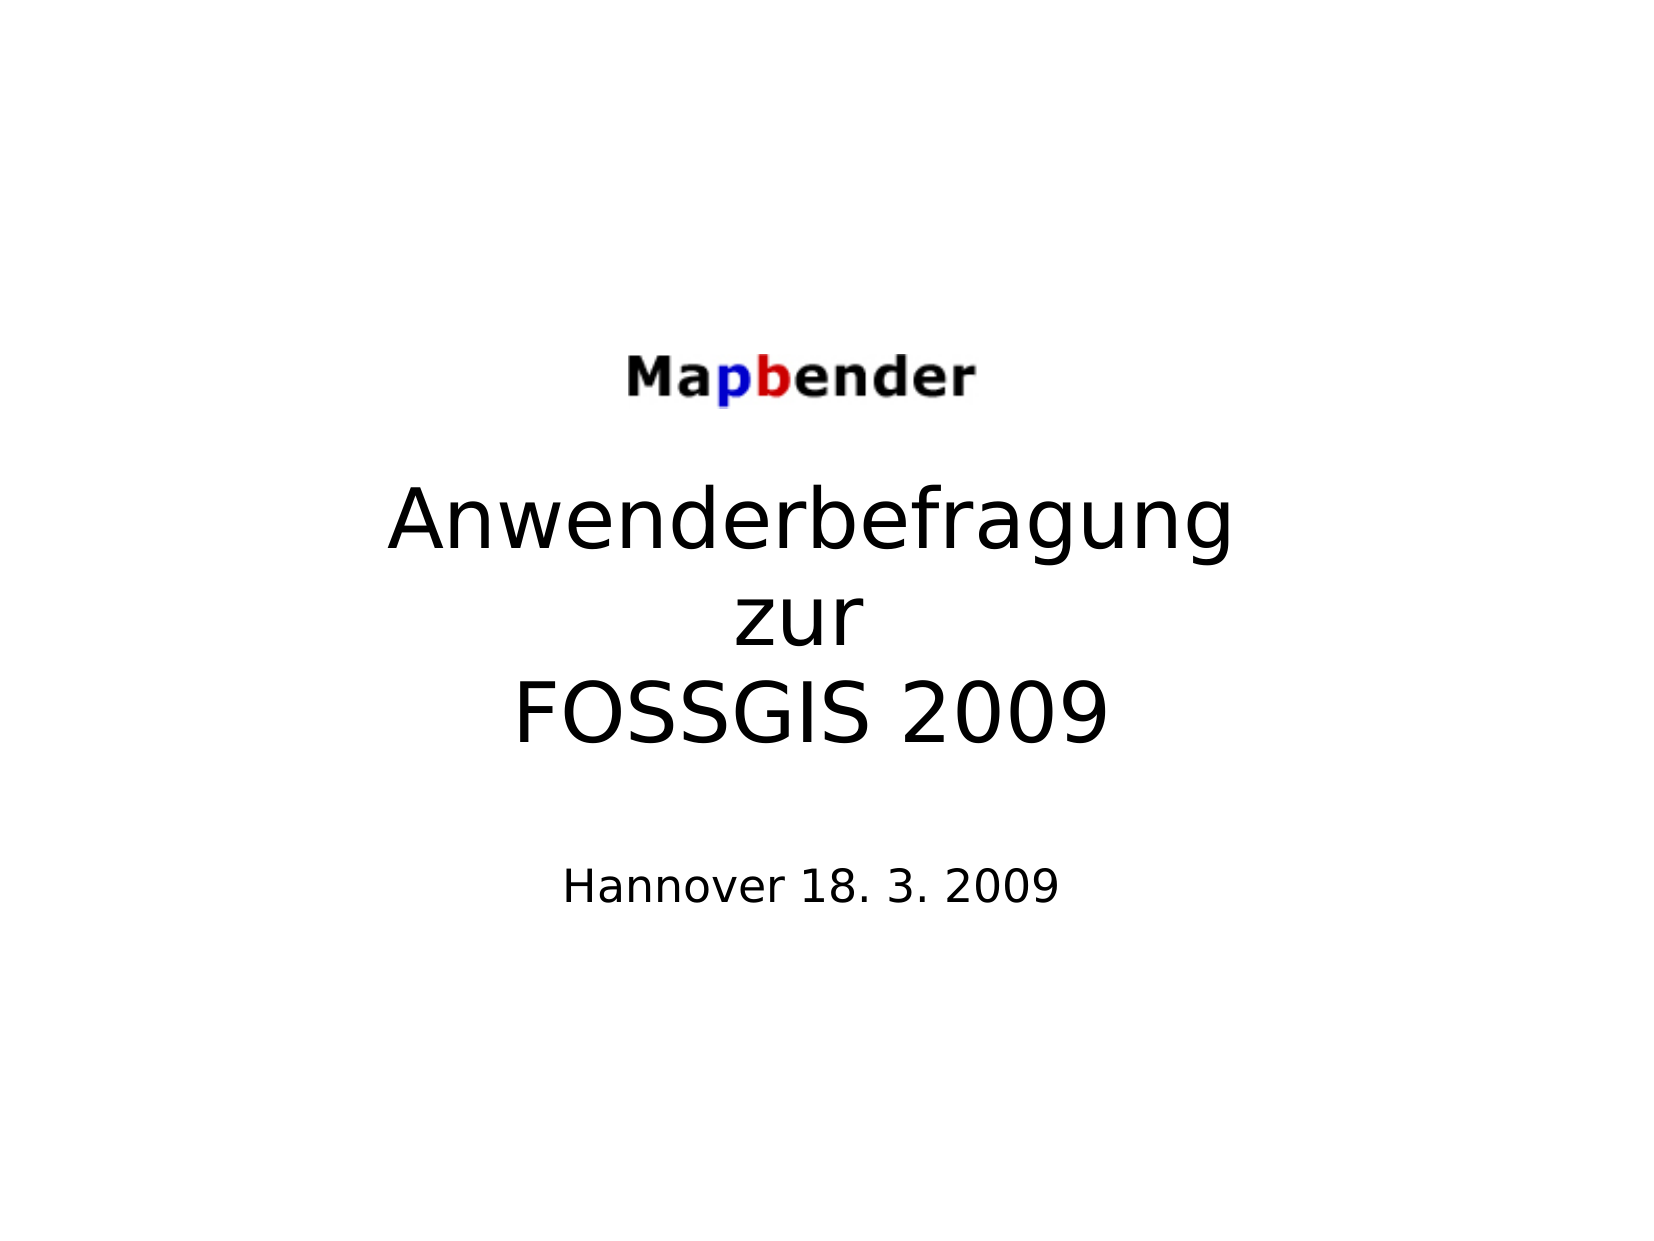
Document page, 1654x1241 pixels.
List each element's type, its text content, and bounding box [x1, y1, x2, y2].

text_box Anwenderbefragung zur FOSSGIS 2009 Hannover 18. 3. 2009 [354, 471, 1270, 913]
picture [628, 354, 1004, 409]
